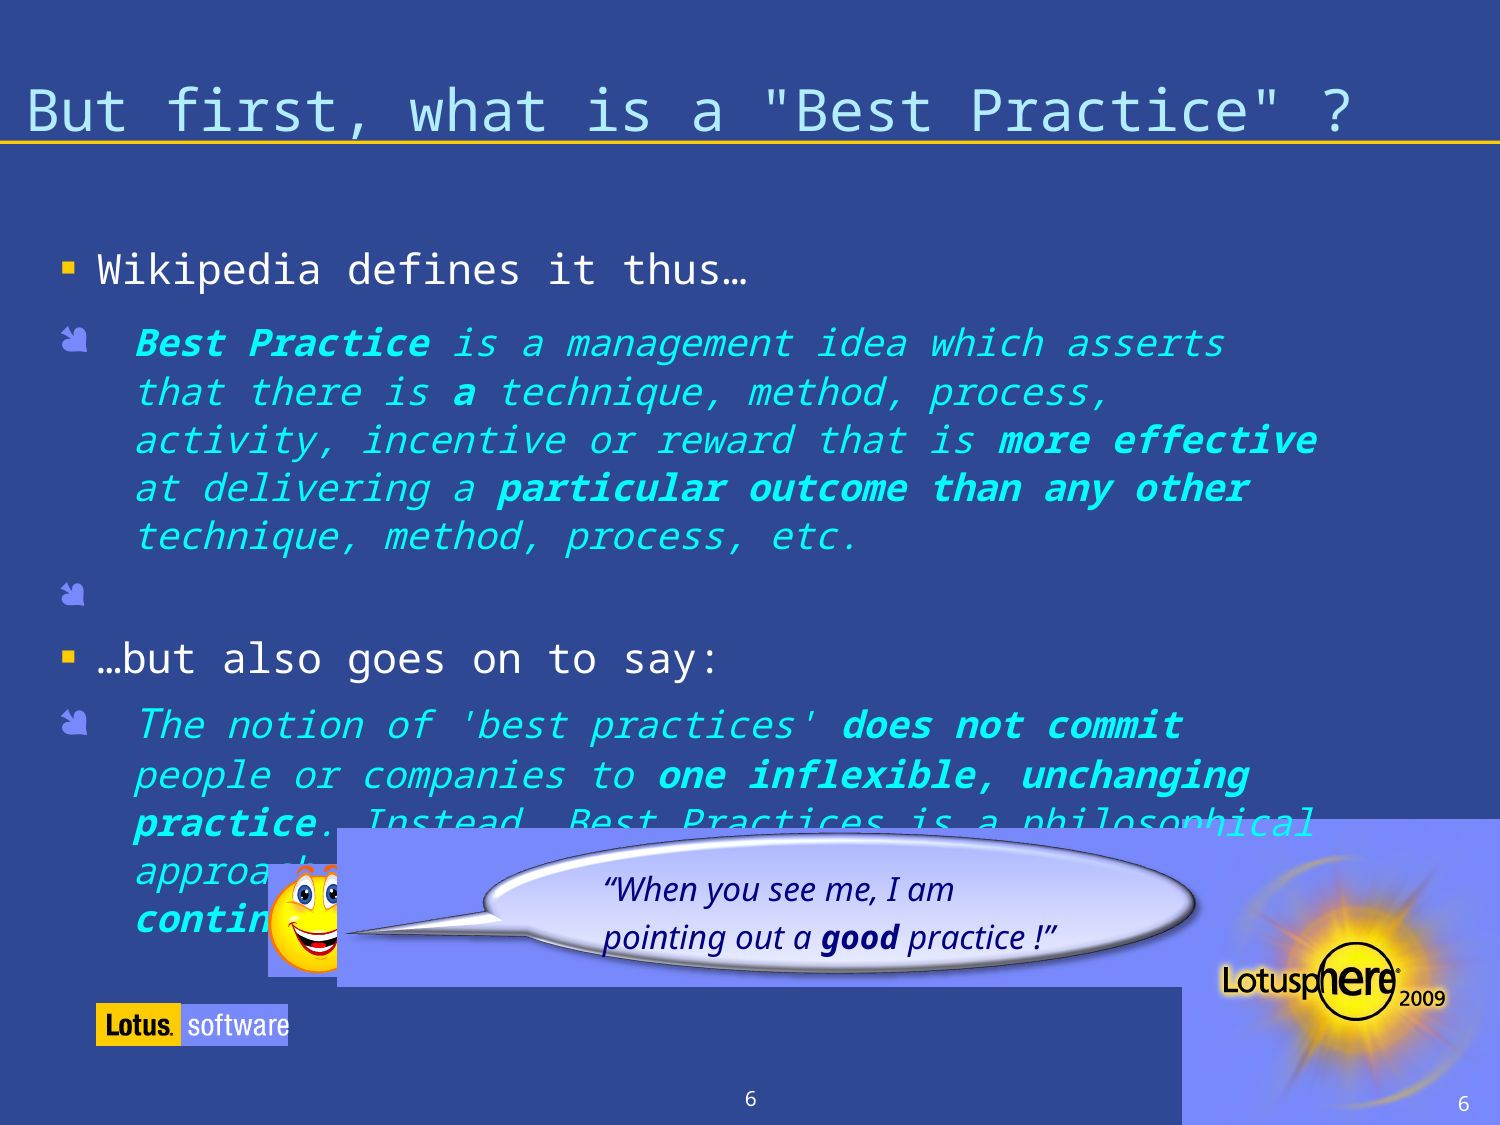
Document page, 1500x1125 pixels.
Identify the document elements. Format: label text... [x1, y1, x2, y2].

text_box 1 [1372, 1083, 1485, 1125]
title But first, what is a "Best Practice" ? [25, 74, 1476, 165]
picture [1181, 818, 1500, 1125]
list Wikipedia defines it thus… Best Practice is a management idea which asserts that there is a technique, method, process, activity, incentive or reward that is more effective at delivering a particular outcome than any other technique, method, process, etc. …but also goes on to say: The notion of 'best practices' does not commit people or companies to one inflexible, unchanging practice. Instead, Best Practices is a philosophical approach based around continuous learning and continual improvement. [57, 234, 1334, 1013]
picture [267, 827, 1211, 988]
picture [96, 1013, 289, 1046]
text_box “When you see me, I am pointing out a good practice !” [587, 854, 1091, 1006]
